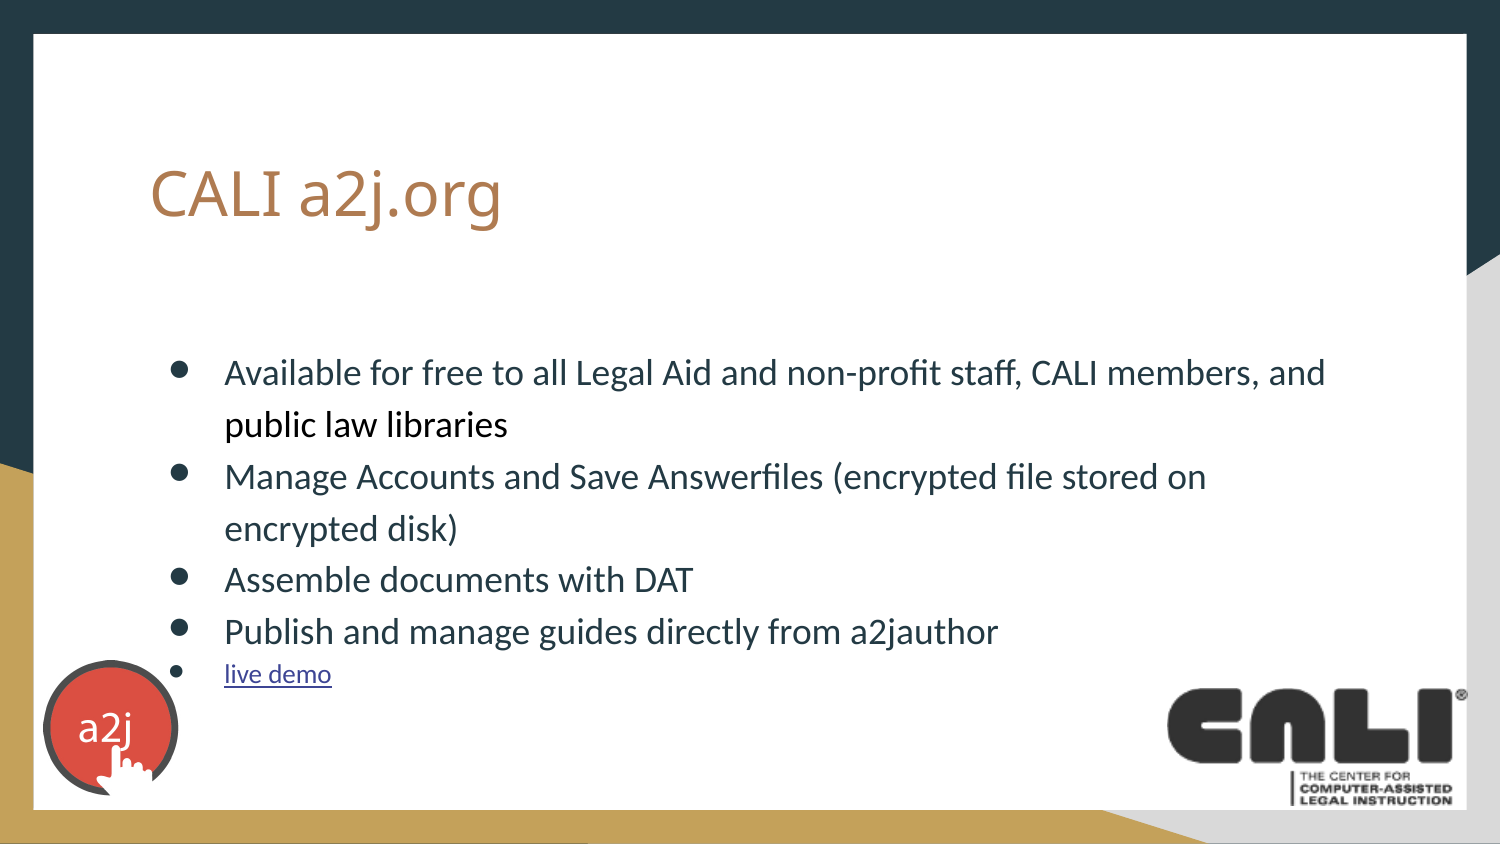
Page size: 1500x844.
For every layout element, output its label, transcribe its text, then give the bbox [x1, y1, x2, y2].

list Available for free to all Legal Aid and non-profit staff, CALI members, and public law libraries Manage Accounts and Save Answerfiles (encrypted file stored on encrypted disk) Assemble documents with DAT Publish and manage guides directly from a2jauthor live demo [134, 326, 1366, 729]
picture [1167, 688, 1468, 806]
picture [43, 660, 182, 806]
title CALI a2j.org [134, 138, 1366, 296]
